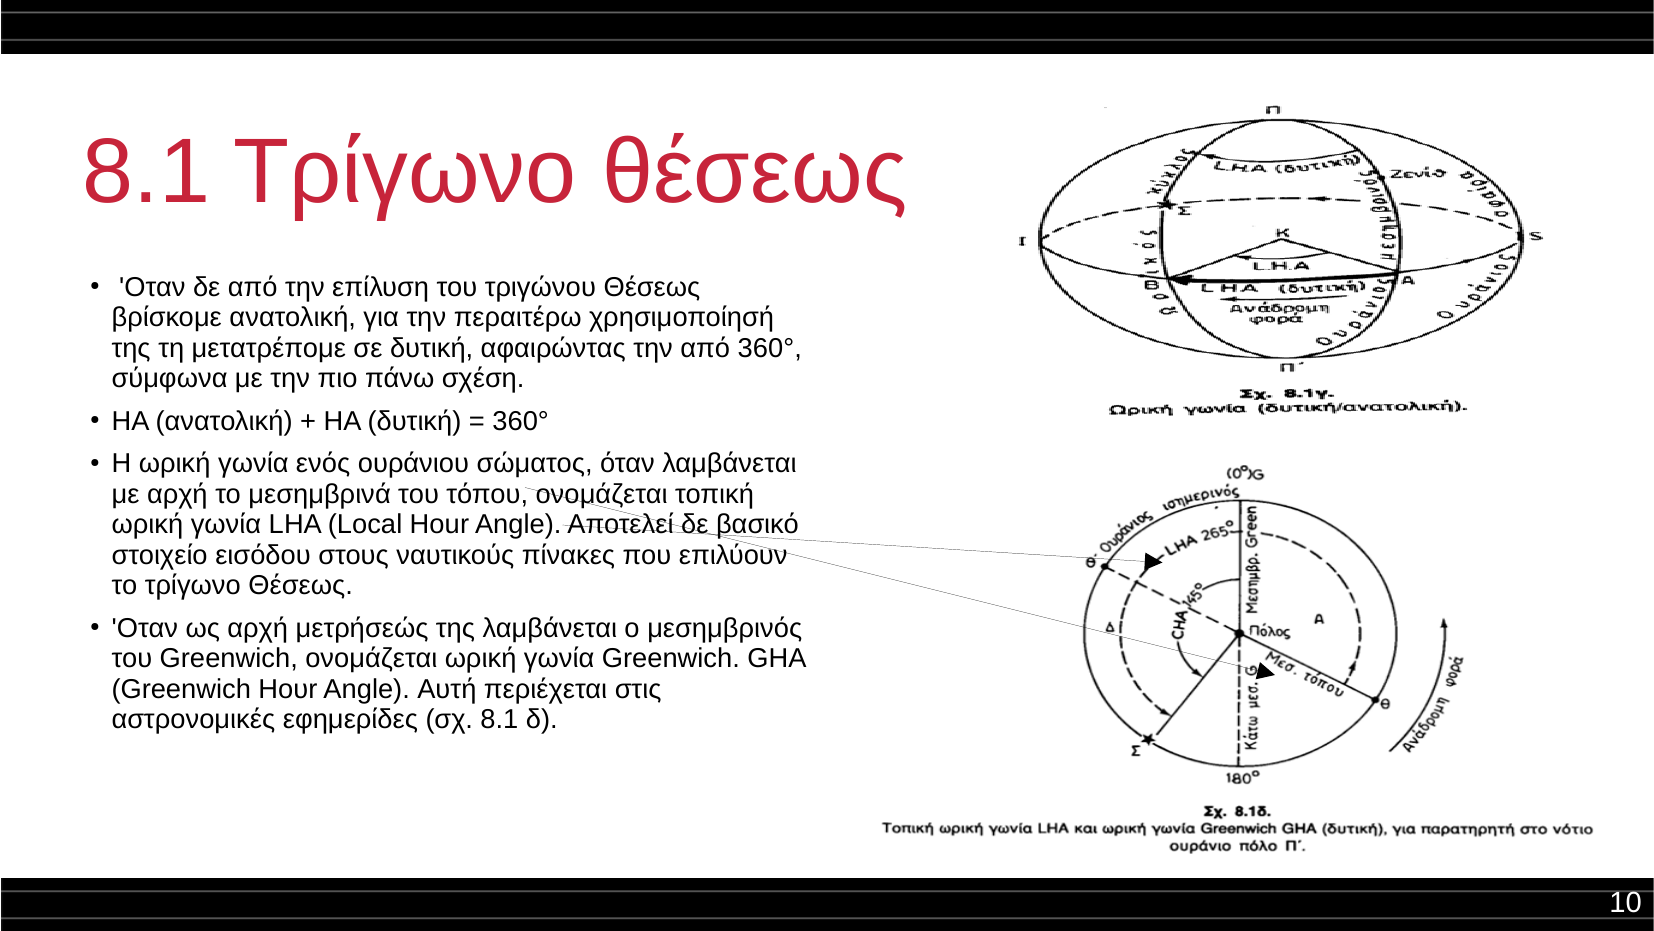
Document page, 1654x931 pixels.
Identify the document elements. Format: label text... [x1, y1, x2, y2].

picture [992, 92, 1576, 431]
title 8.1 Τρίγωνο θέσεως [82, 92, 992, 249]
picture [1, 878, 1654, 931]
picture [1, 0, 1654, 54]
picture [862, 449, 1613, 863]
list 'Οταν δε από την επίλυση του τριγώνου Θέσεως βρίσκομε ανατολική, για την περαιτέρω χρησιμοποίησή της τη μετατρέπομε σε δυτική, αφαιρώντας την από 360°, σύμφωνα με την πιο πάνω σχέση. ΗΑ (ανατολική) + ΗΑ (δυτική) = 360° Η ωρική γωνία ενός ουράνιου σώματος, όταν λαμβάνεται με αρχή το μεσημβρινά του τόπου, ονομάζεται τοπική ωρική γωνία LΗΑ (Local Hour Angle). Αποτελεί δε βασικό στοιχείο εισόδου στους ναυτικούς πίνακες που επιλύουν το τρίγωνο Θέσεως. 'Οταν ως αρχή μετρήσεώς της λαμβάνεται ο μεσημβρινός του Greenwich, ονομάζεται ωρική γωνία Greenwich. GHA (Greenwich Ηουr Angle). Αυτή περιέχεται στις αστρονομικές εφημερίδες (σχ. 8.1 δ). [82, 271, 809, 758]
